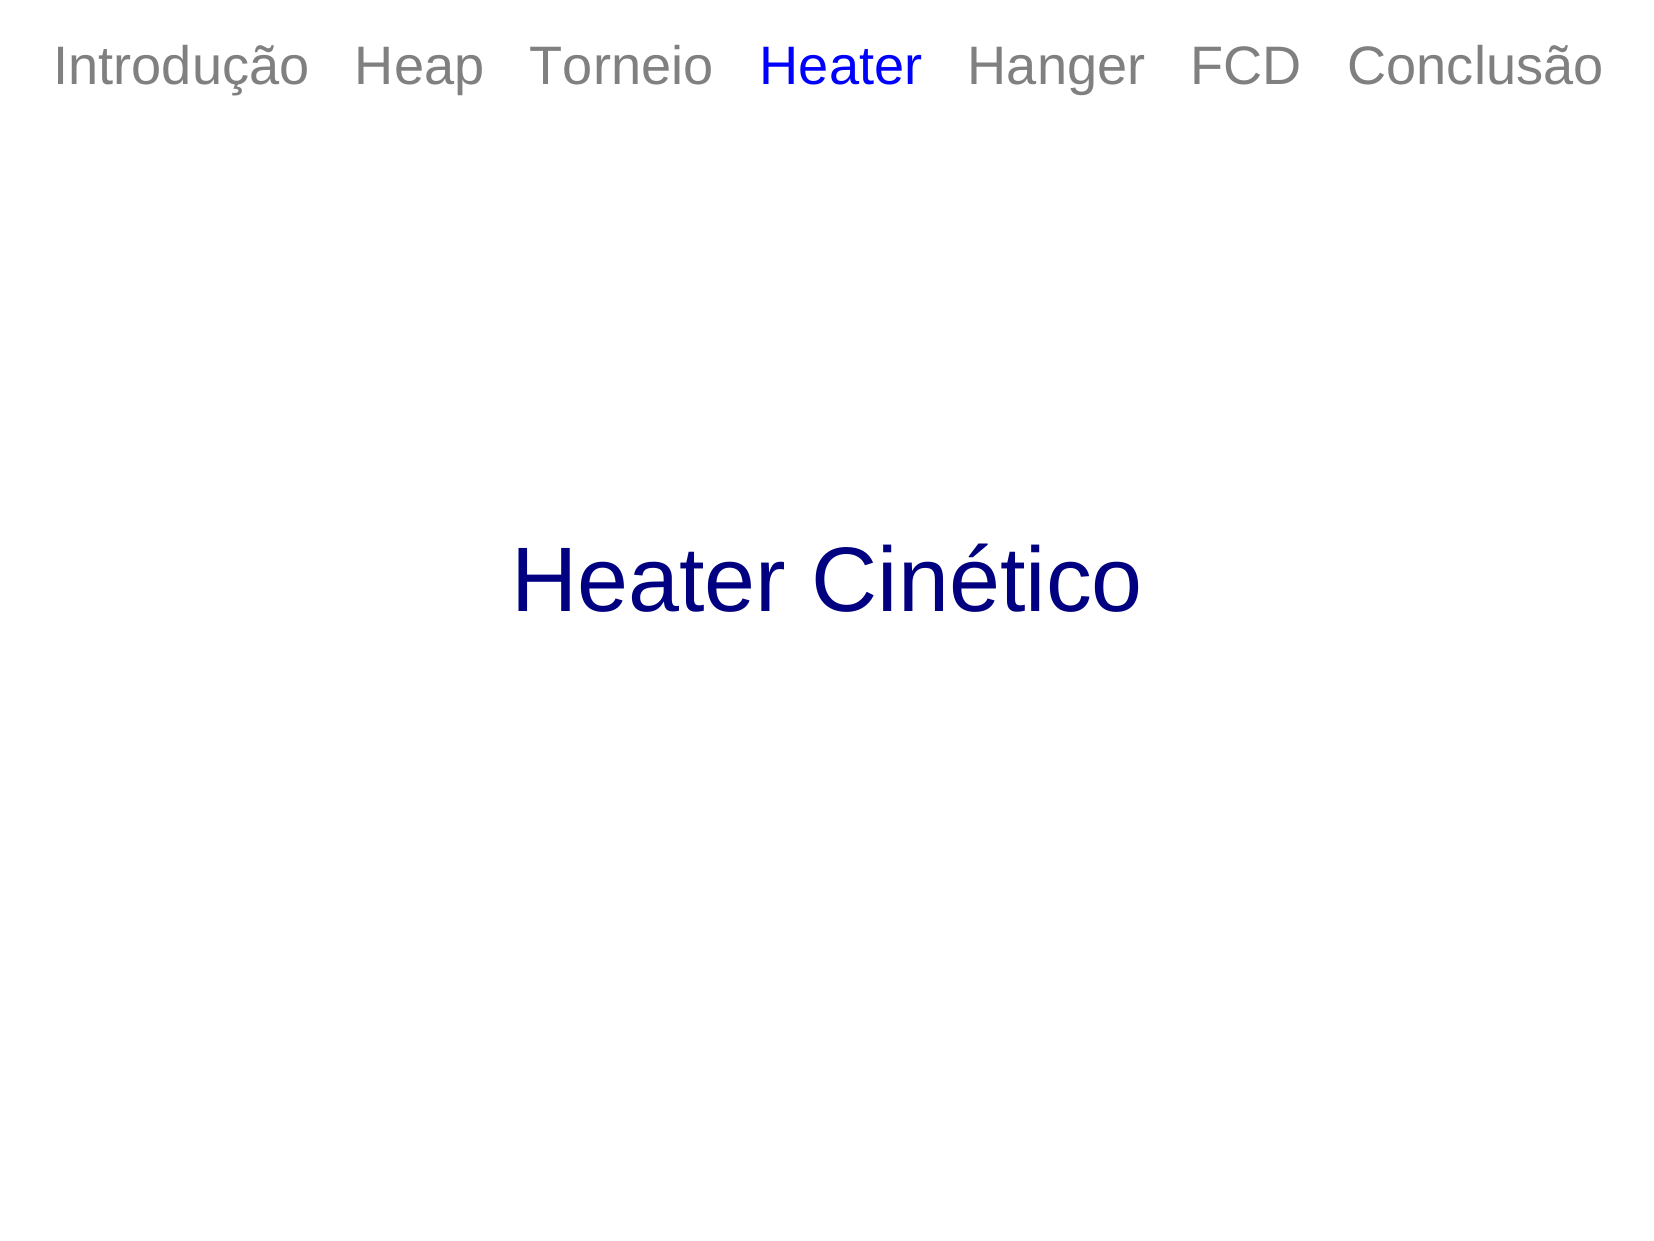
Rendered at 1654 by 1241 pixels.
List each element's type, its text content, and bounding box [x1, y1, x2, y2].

text_box Introdução Heap Torneio Heater Hanger FCD Conclusão [30, 35, 1629, 97]
title Heater Cinético [121, 476, 1534, 684]
